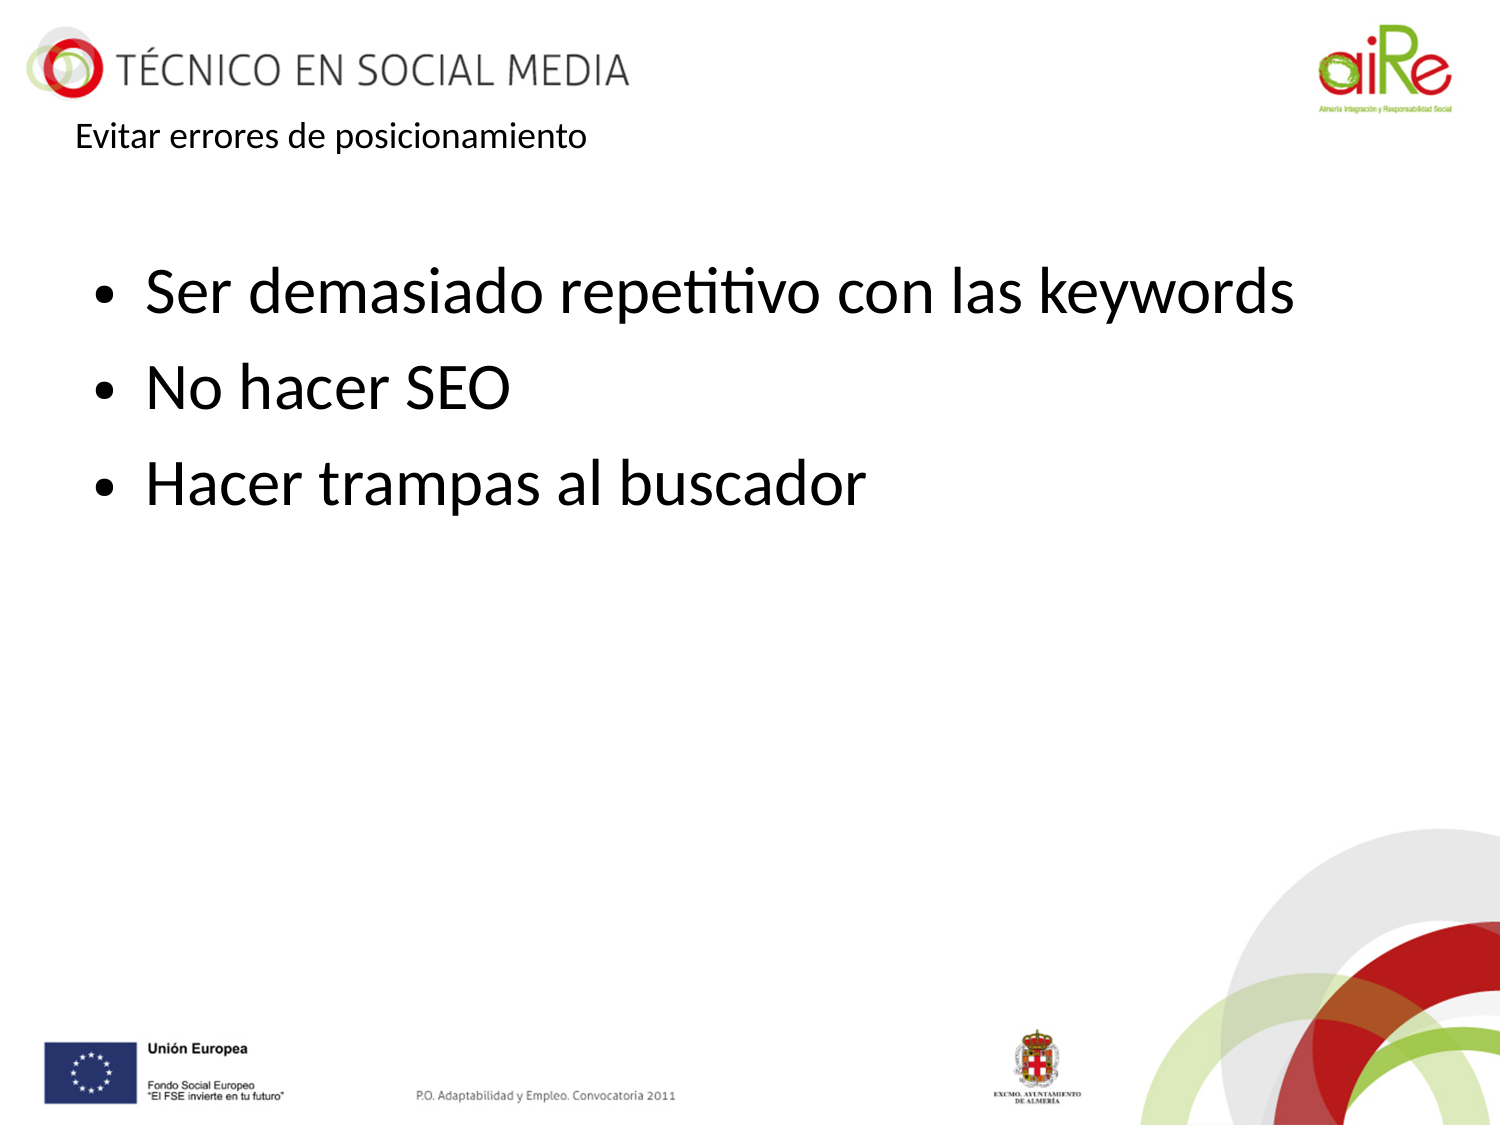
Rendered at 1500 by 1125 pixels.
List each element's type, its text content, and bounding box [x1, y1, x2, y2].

list Ser demasiado repetitivo con las keywords No hacer SEO Hacer trampas al buscador [75, 263, 1425, 916]
picture [0, 0, 1500, 1125]
title Evitar errores de posicionamiento [75, 44, 1425, 233]
